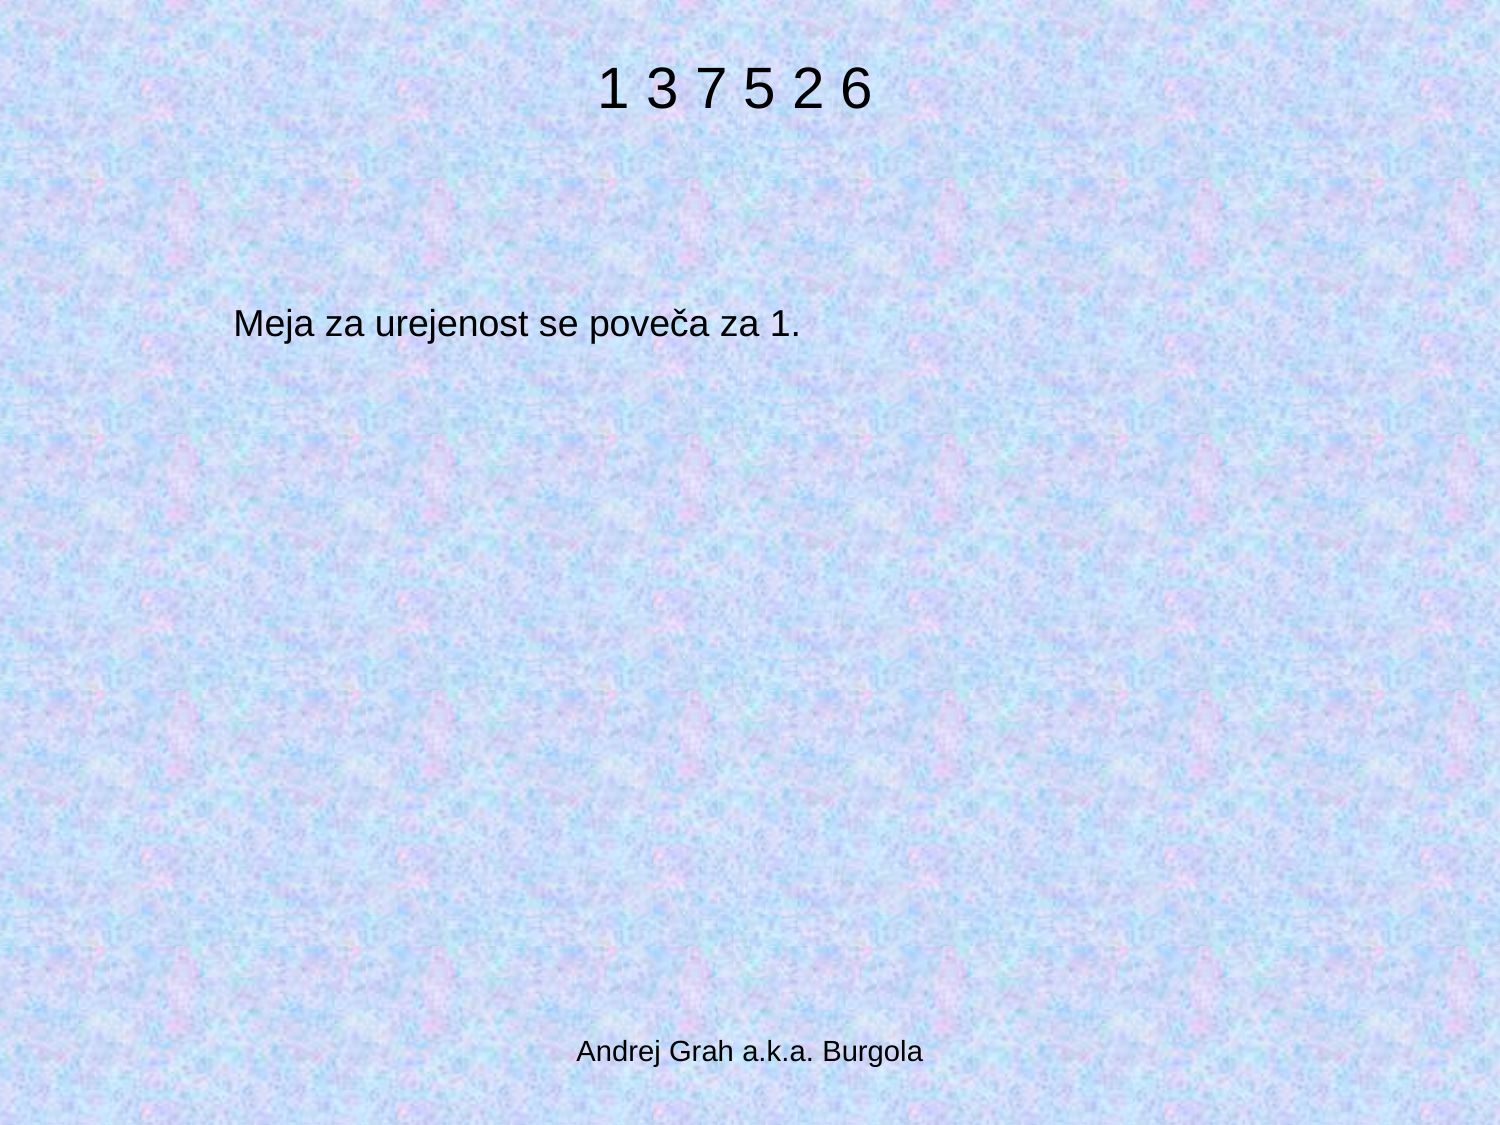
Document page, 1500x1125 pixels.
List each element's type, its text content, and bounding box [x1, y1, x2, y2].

text_box Meja za urejenost se poveča za 1. [218, 290, 1353, 352]
picture [0, 0, 1500, 1125]
text_box 1 3 7 5 2 6 [265, 42, 1223, 129]
text_box Andrej Grah a.k.a. Burgola [512, 1024, 988, 1103]
